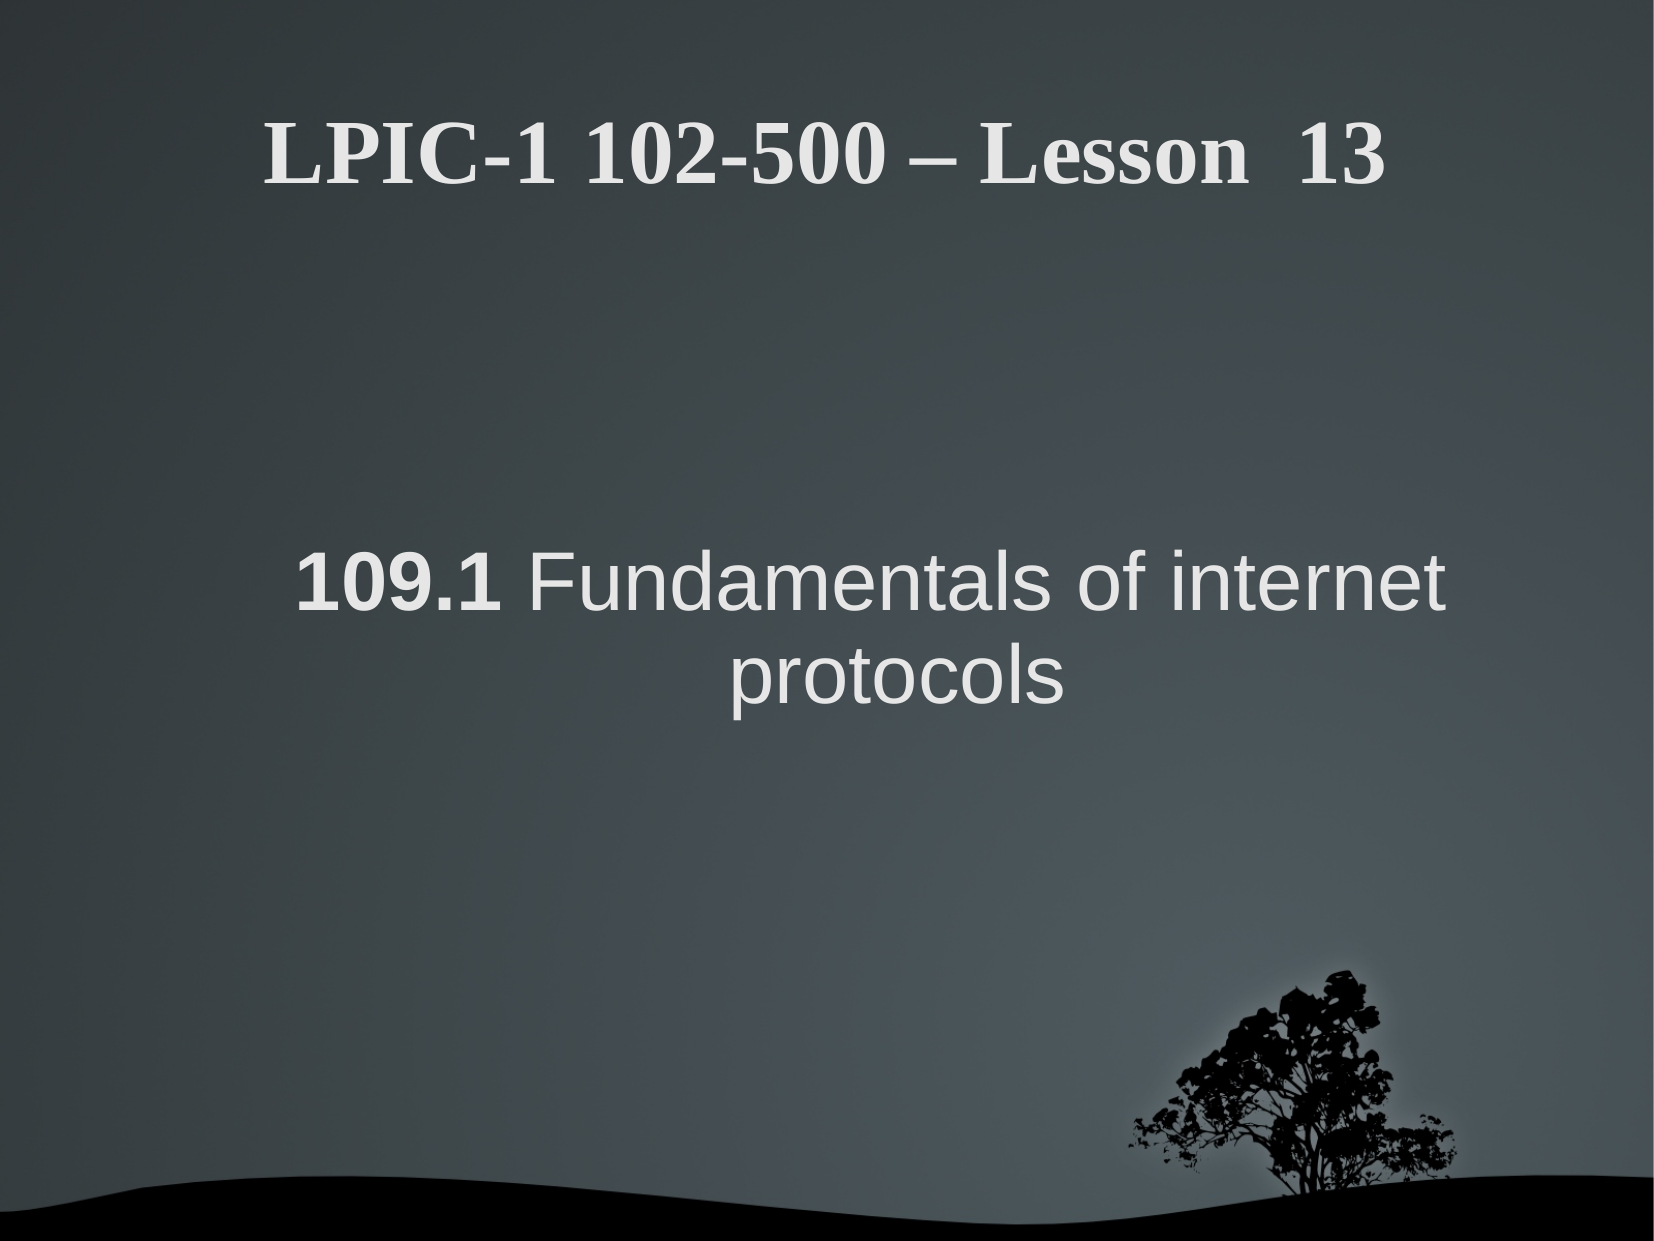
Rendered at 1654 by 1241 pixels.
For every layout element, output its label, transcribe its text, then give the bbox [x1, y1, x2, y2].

title LPIC-1 102-500 – Lesson 13 [82, 49, 1571, 257]
picture [0, 0, 1654, 1241]
list 109.1 Fundamentals of internet protocols [82, 290, 1571, 1109]
